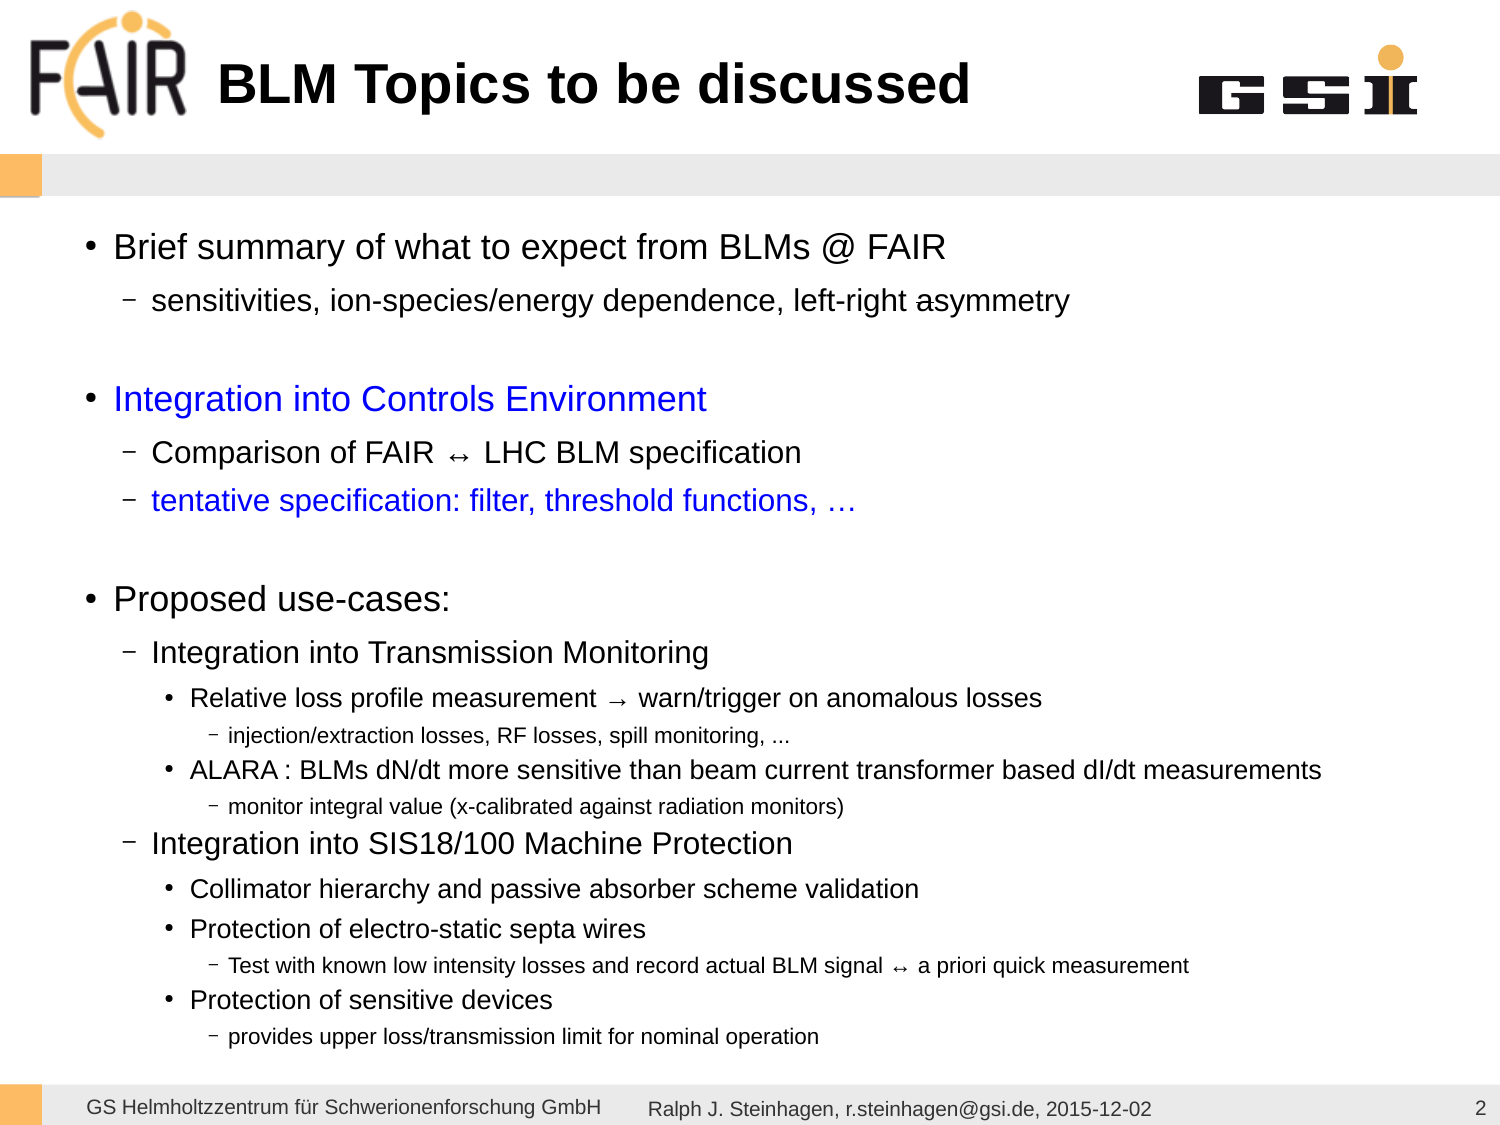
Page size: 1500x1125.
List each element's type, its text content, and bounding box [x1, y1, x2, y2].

picture [30, 9, 187, 141]
list Brief summary of what to expect from BLMs @ FAIR sensitivities, ion-species/energy dependence, left-right asymmetry Integration into Controls Environment Comparison of FAIR ↔ LHC BLM specification tentative specification: filter, threshold functions, … Proposed use-cases: Integration into Transmission Monitoring Relative loss profile measurement → warn/trigger on anomalous losses injection/extraction losses, RF losses, spill monitoring, ... ALARA : BLMs dN/dt more sensitive than beam current transformer based dI/dt measurements monitor integral value (x-calibrated against radiation monitors) Integration into SIS18/100 Machine Protection Collimator hierarchy and passive absorber scheme validation Protection of electro-static septa wires Test with known low intensity losses and record actual BLM signal ↔ a priori quick measurement Protection of sensitive devices provides upper loss/transmission limit for nominal operation [75, 226, 1425, 1050]
picture [1197, 42, 1419, 117]
title BLM Topics to be discussed [217, 20, 1109, 147]
